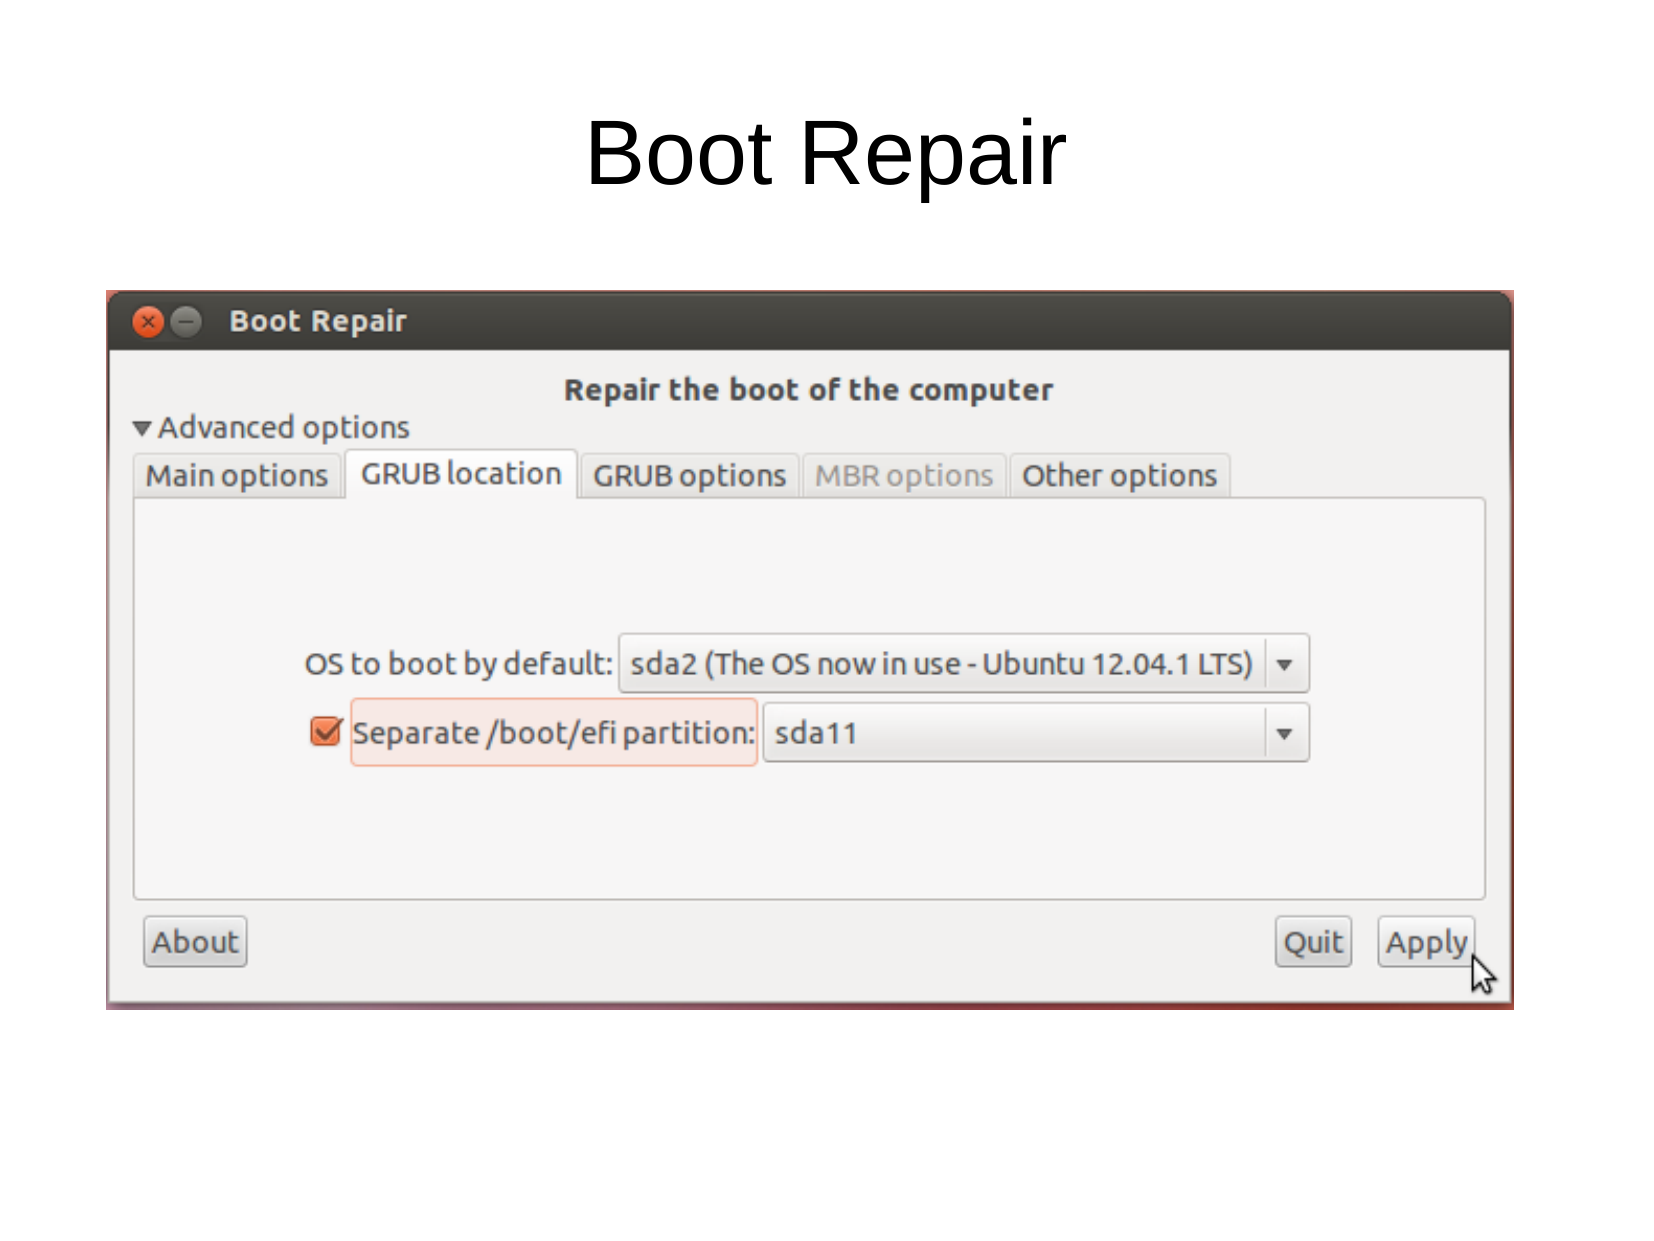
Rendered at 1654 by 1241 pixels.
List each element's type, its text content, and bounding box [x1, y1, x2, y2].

title Boot Repair [82, 49, 1571, 257]
picture [106, 290, 1514, 1010]
